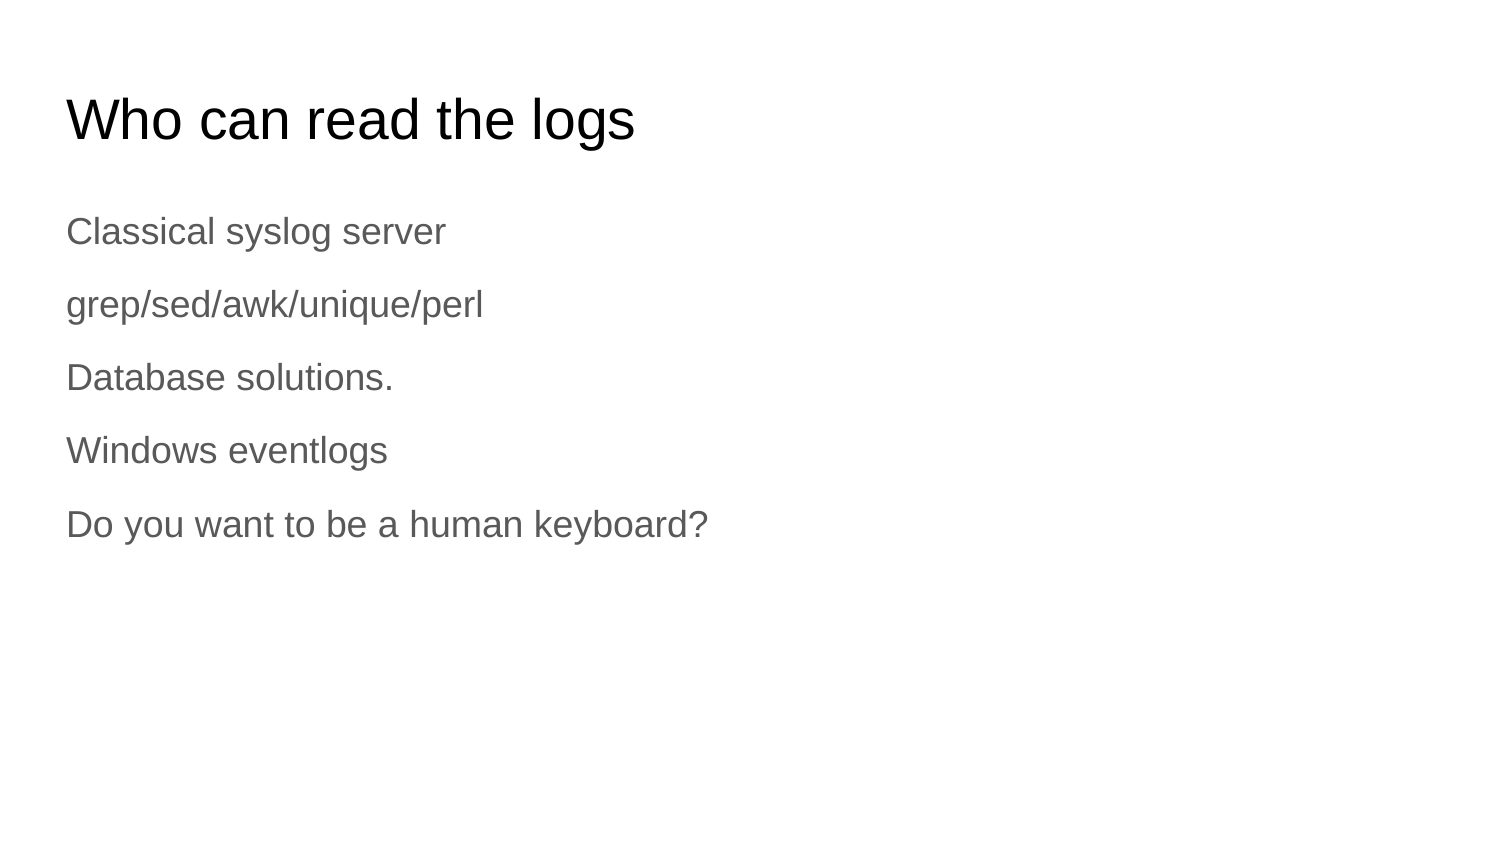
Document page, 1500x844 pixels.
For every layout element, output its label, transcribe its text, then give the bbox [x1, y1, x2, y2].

title Who can read the logs [51, 72, 1449, 167]
list Classical syslog server grep/sed/awk/unique/perl Database solutions. Windows eventlogs Do you want to be a human keyboard? [51, 189, 1449, 750]
